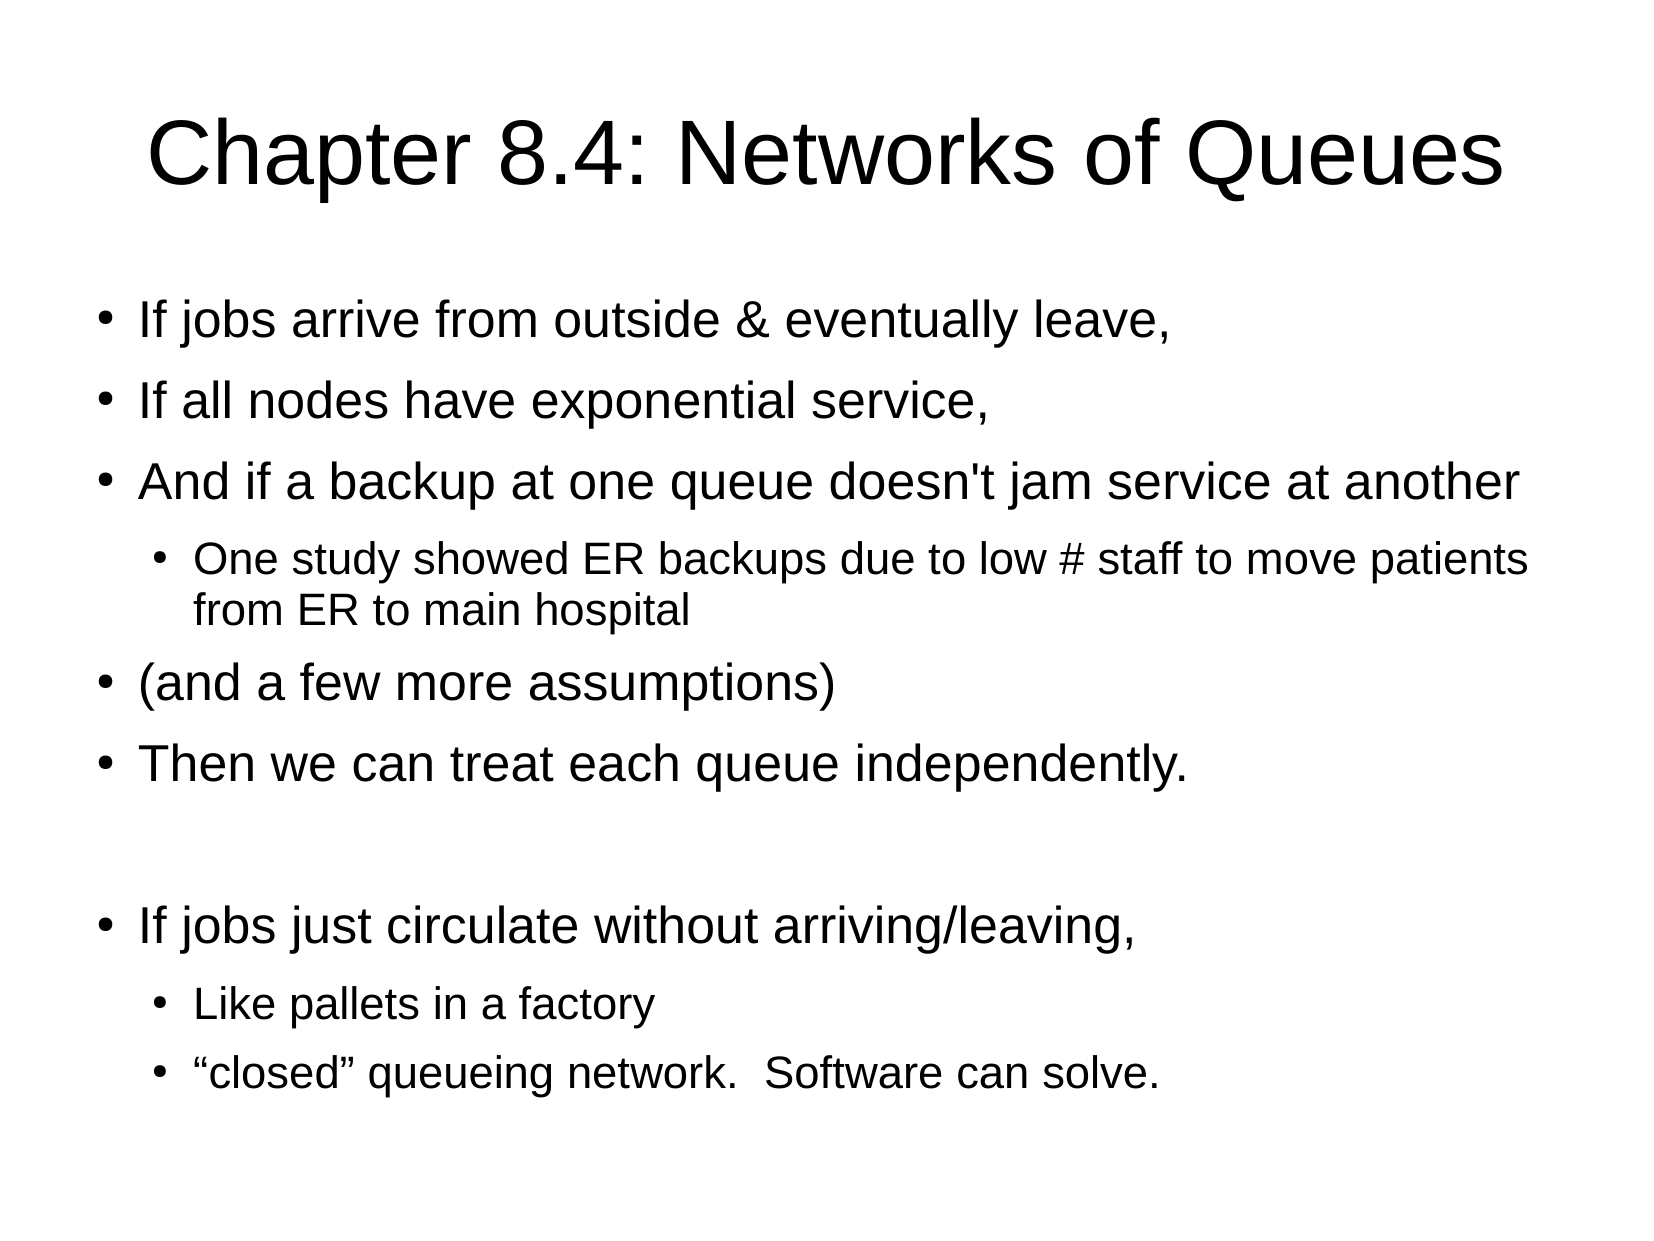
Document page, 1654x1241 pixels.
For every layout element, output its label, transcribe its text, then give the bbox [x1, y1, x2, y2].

list If jobs arrive from outside & eventually leave, If all nodes have exponential service, And if a backup at one queue doesn't jam service at another One study showed ER backups due to low # staff to move patients from ER to main hospital (and a few more assumptions) Then we can treat each queue independently. If jobs just circulate without arriving/leaving, Like pallets in a factory “closed” queueing network. Software can solve. [82, 290, 1571, 1109]
title Chapter 8.4: Networks of Queues [82, 56, 1571, 250]
